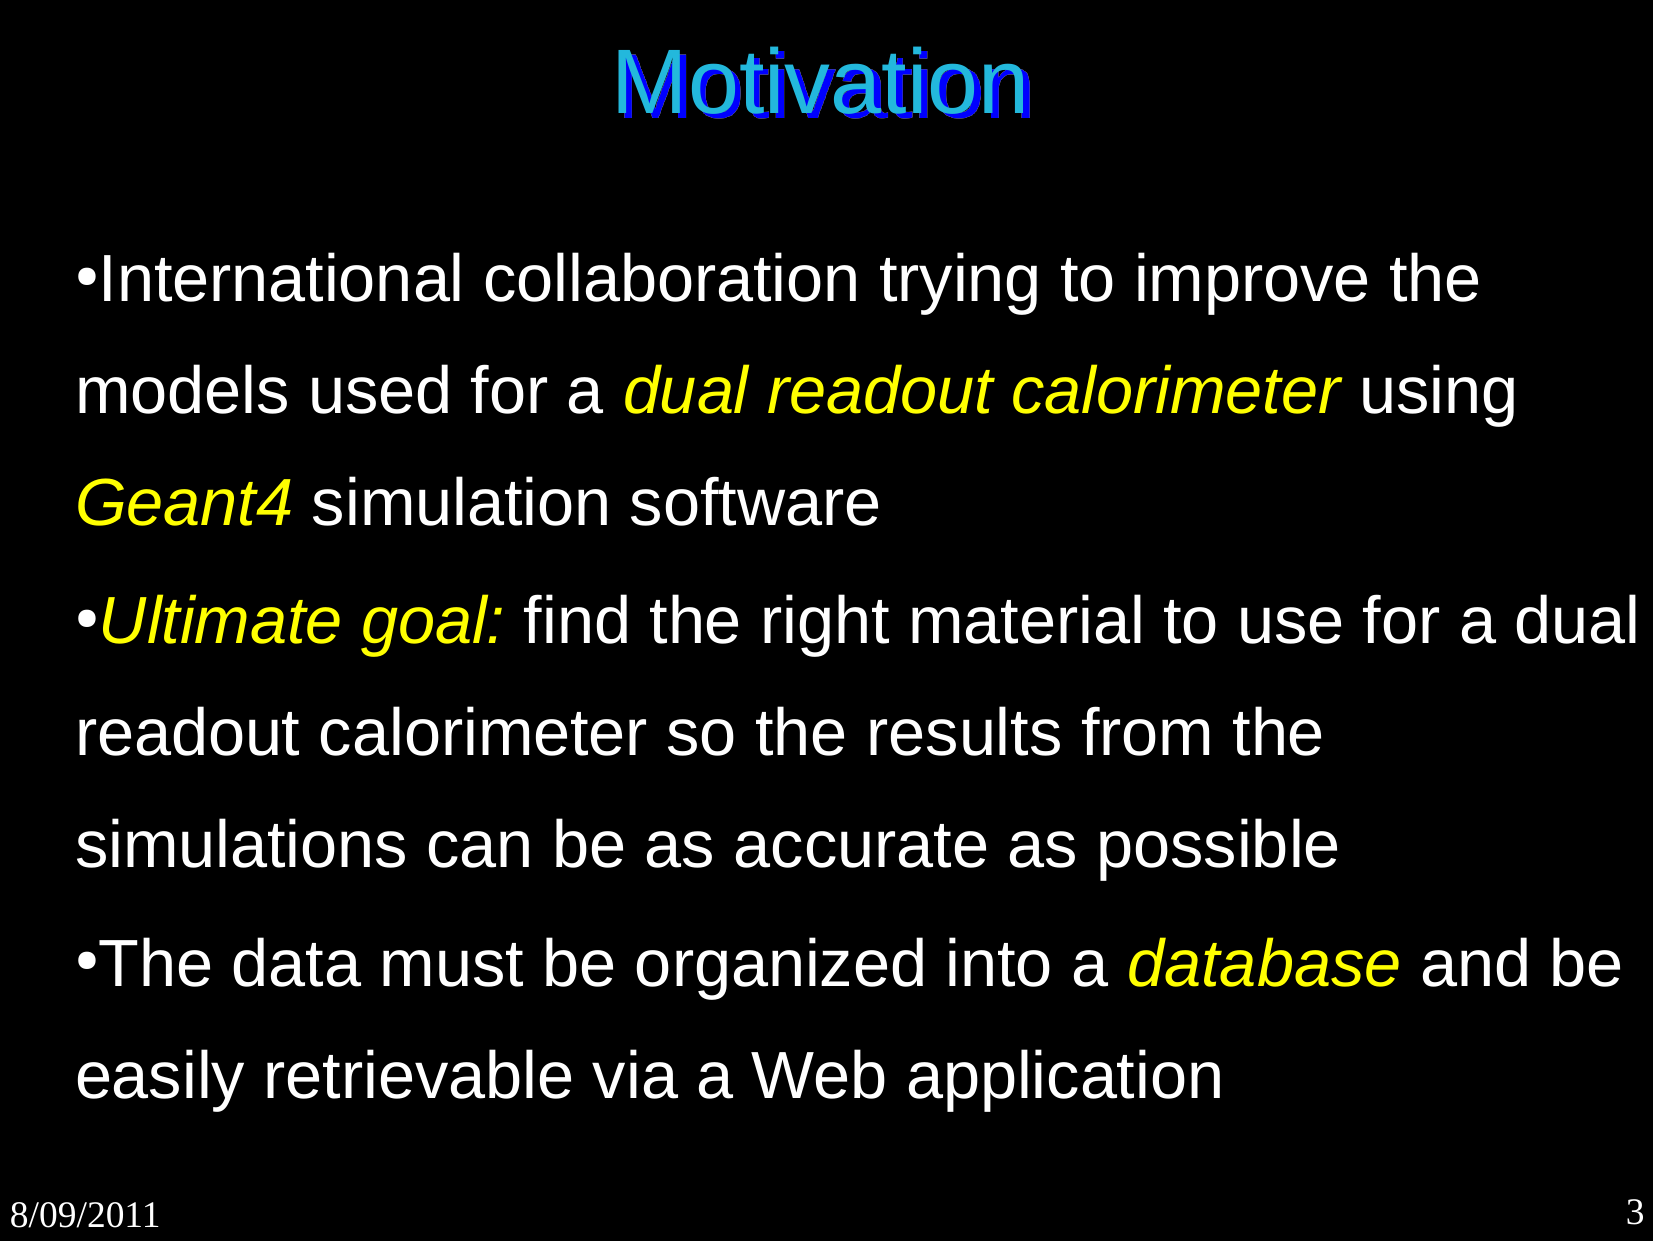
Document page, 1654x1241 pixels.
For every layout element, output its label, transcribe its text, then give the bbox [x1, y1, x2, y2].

text_box Motivation [0, 22, 1653, 141]
text_box International collaboration trying to improve the models used for a dual readout calorimeter using Geant4 simulation software Ultimate goal: find the right material to use for a dual readout calorimeter so the results from the simulations can be as accurate as possible The data must be organized into a database and be easily retrievable via a Web application [75, 153, 1651, 1163]
text_box 3 [1501, 1184, 1653, 1241]
text_box 8/09/2011 [0, 1187, 176, 1241]
